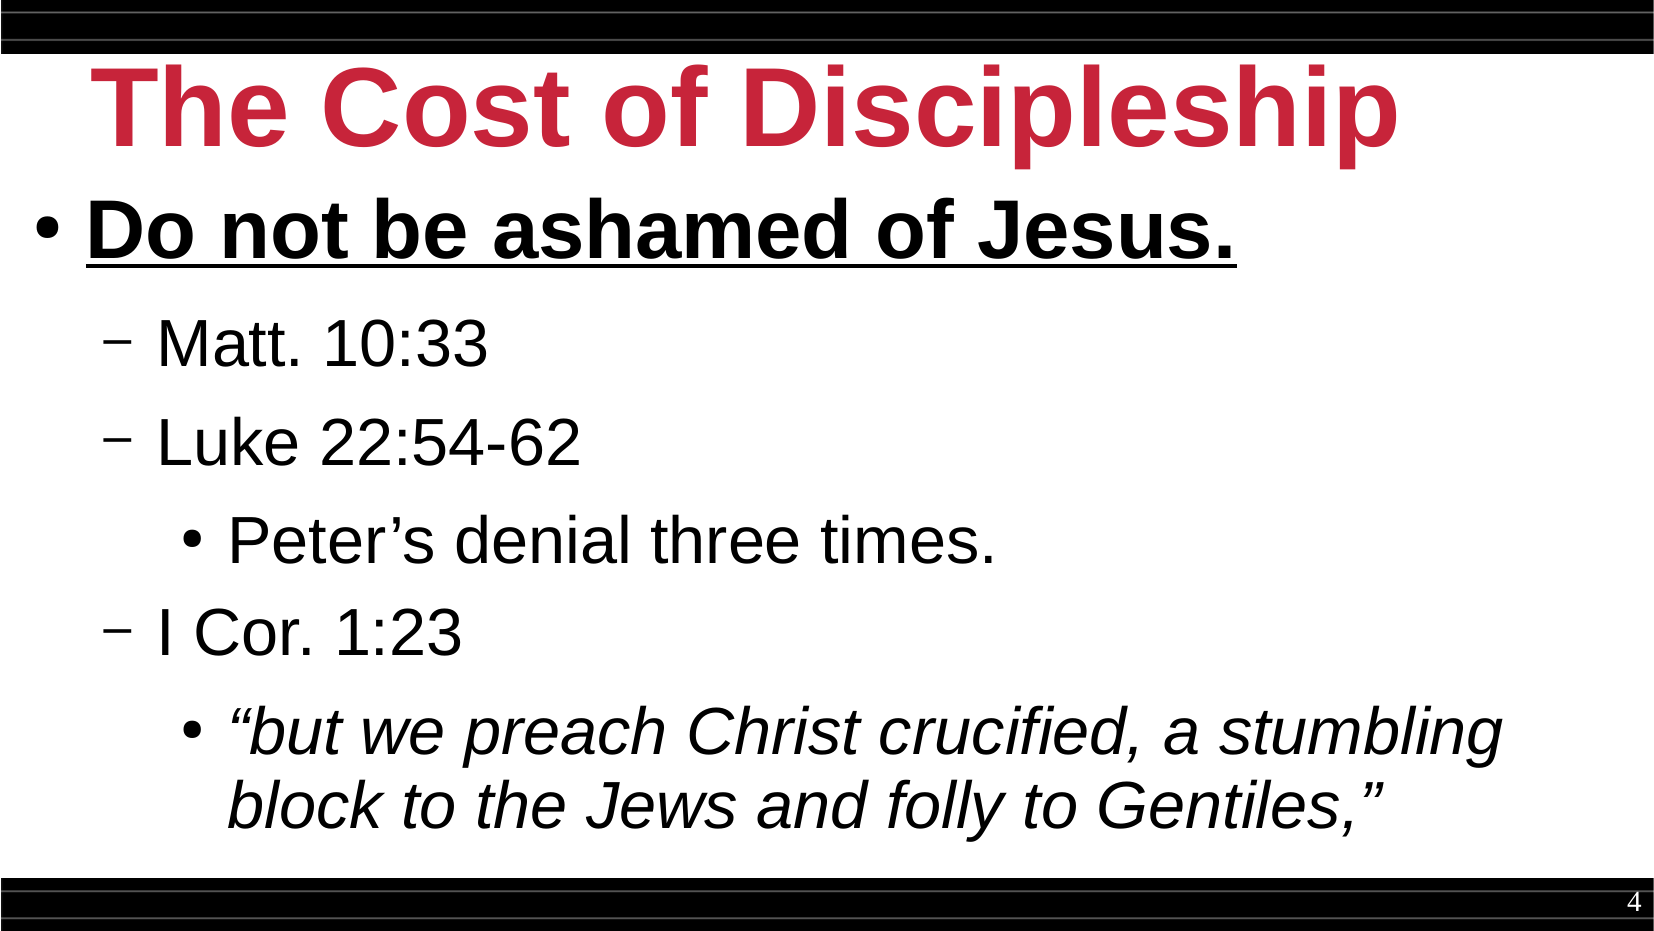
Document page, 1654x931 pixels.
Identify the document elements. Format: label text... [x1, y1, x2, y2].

title The Cost of Discipleship [90, 30, 1579, 183]
picture [1, 878, 1654, 931]
list Do not be ashamed of Jesus. Matt. 10:33 Luke 22:54-62 Peter’s denial three times. I Cor. 1:23 “but we preach Christ crucified, a stumbling block to the Jews and folly to Gentiles,” [15, 183, 1651, 874]
picture [1, 0, 1654, 54]
